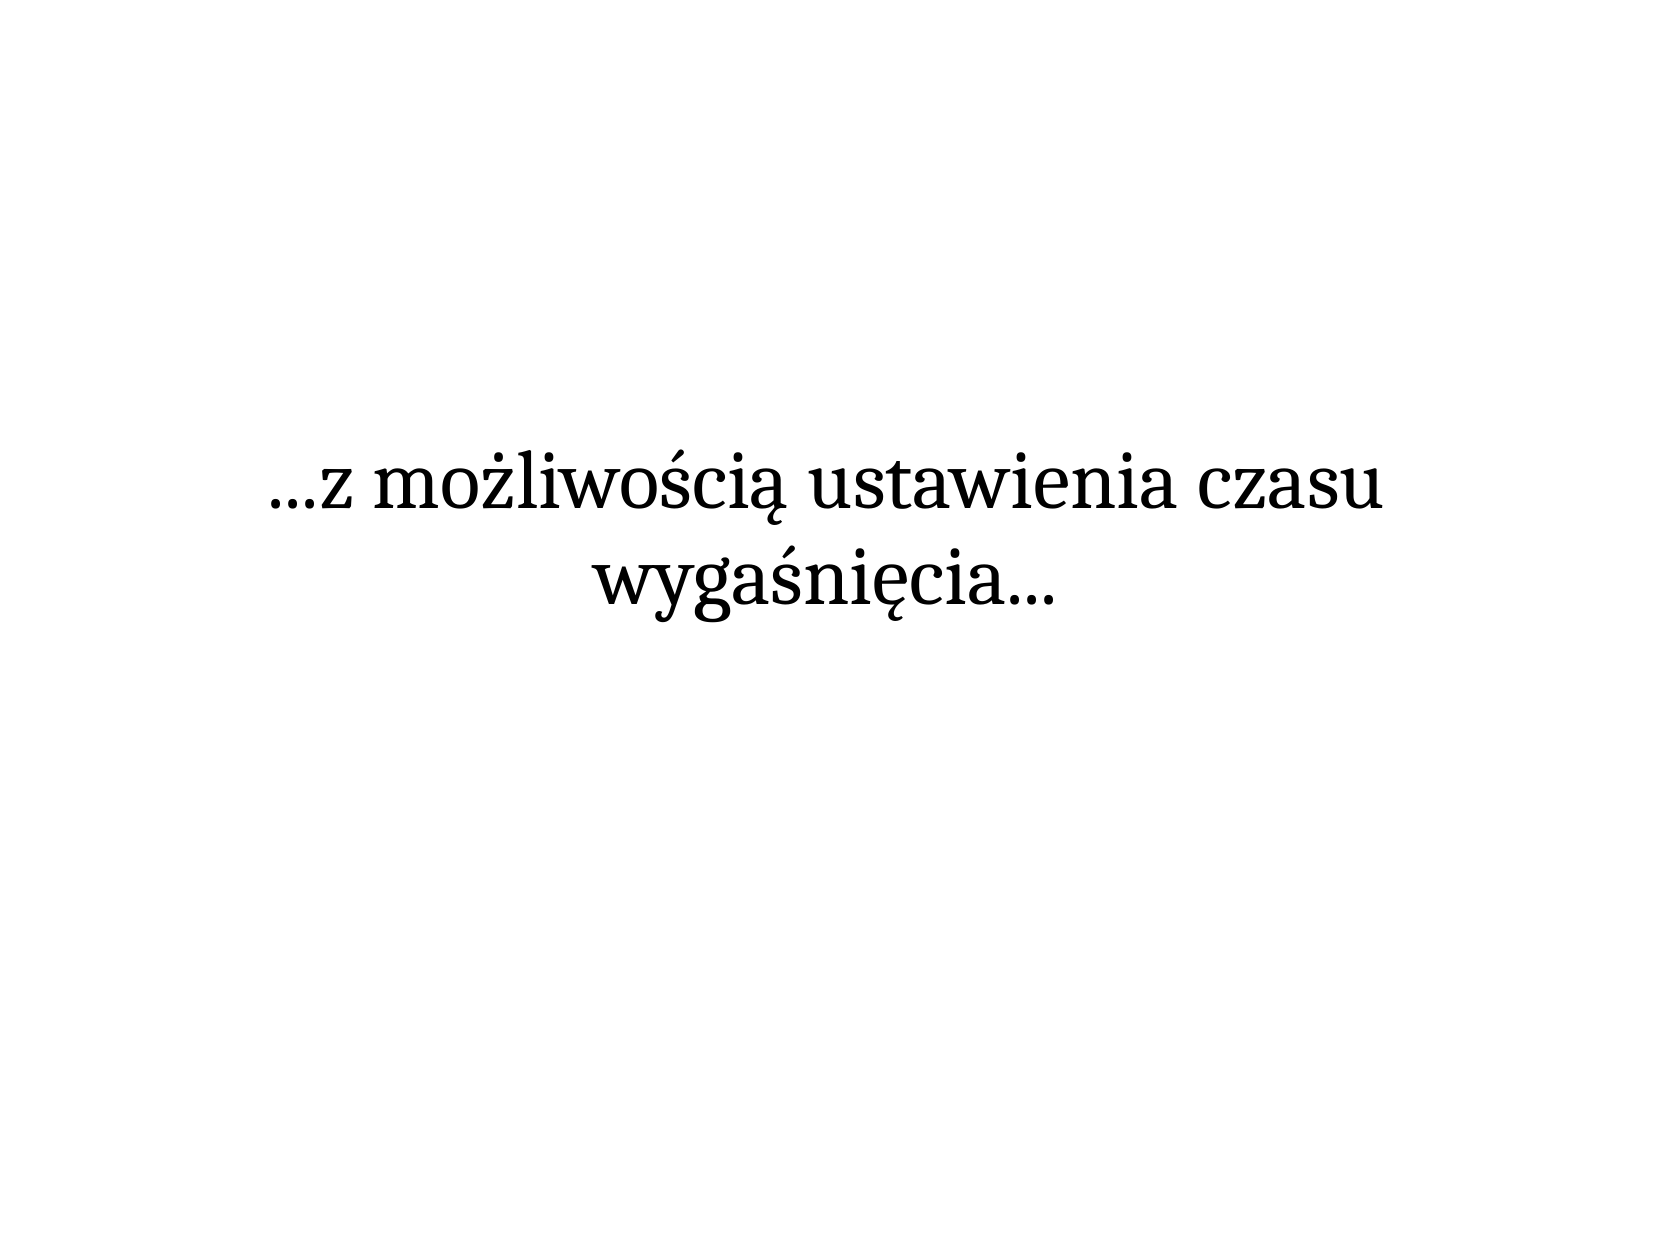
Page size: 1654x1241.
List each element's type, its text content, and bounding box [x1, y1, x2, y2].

subtitle ...z możliwością ustawienia czasu wygaśnięcia... [82, 49, 1571, 1010]
